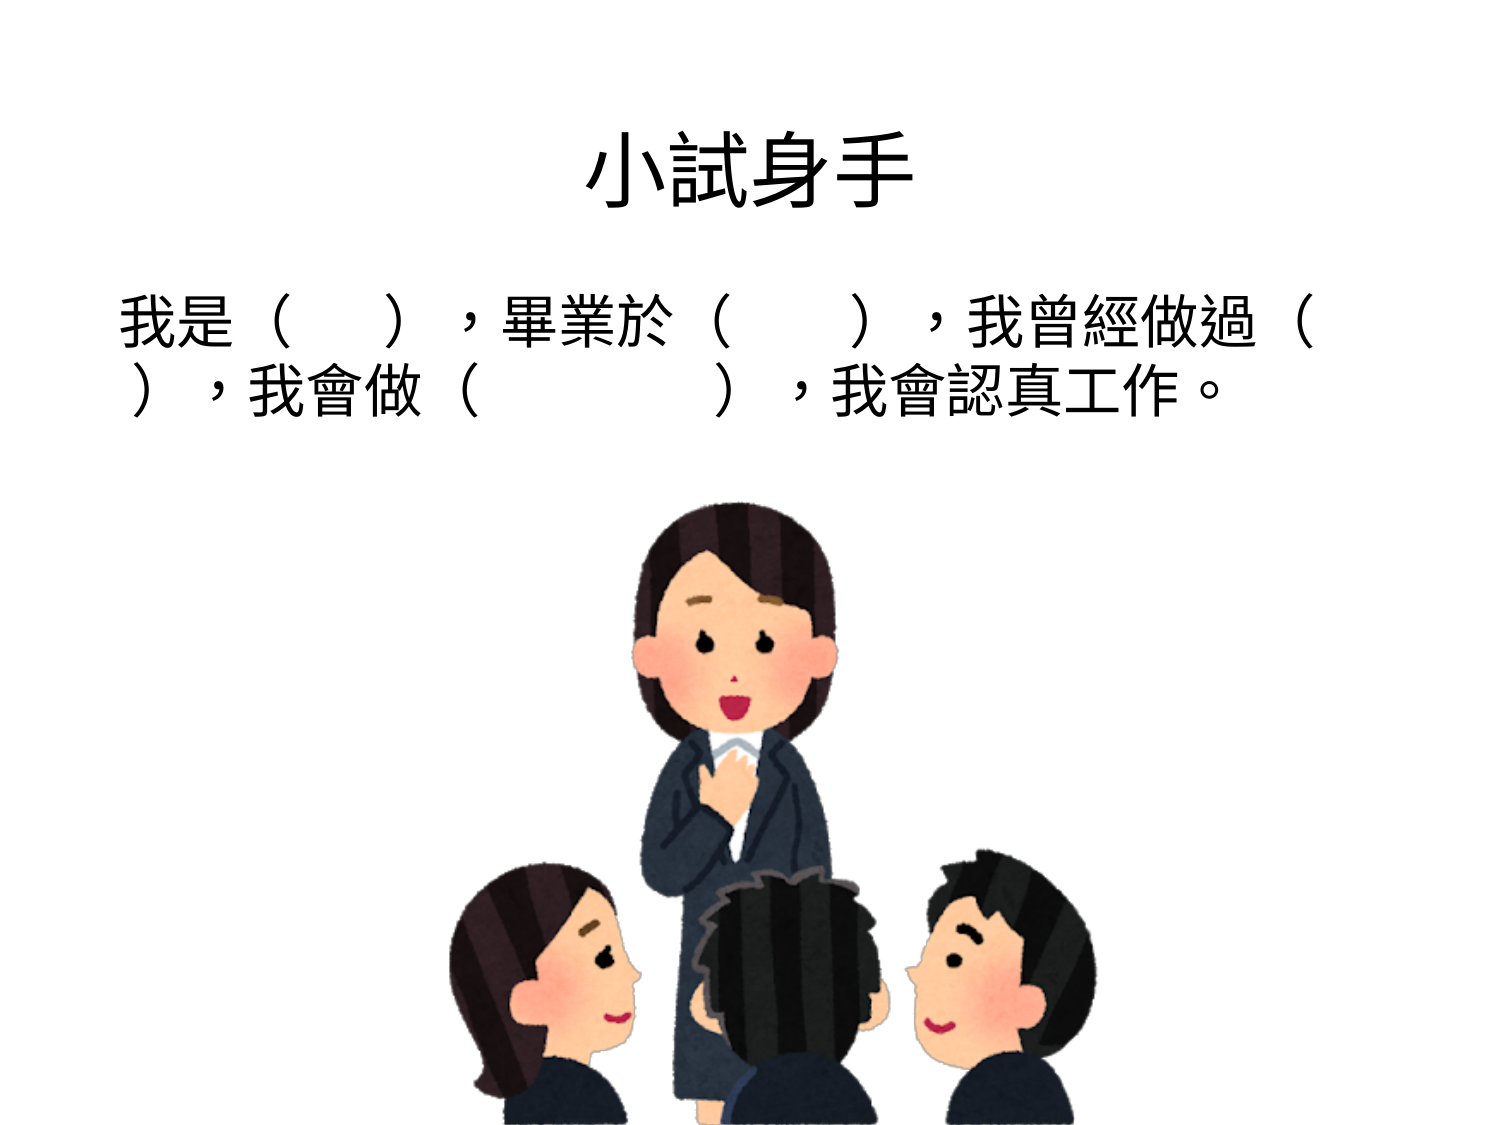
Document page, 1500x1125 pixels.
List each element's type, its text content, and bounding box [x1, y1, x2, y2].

list 我是（ ），畢業於（ ），我曾經做過（ ），我會做（ ），我會認真工作。 [103, 277, 1494, 992]
picture [431, 474, 1117, 1125]
title 小試身手 [103, 59, 1397, 277]
